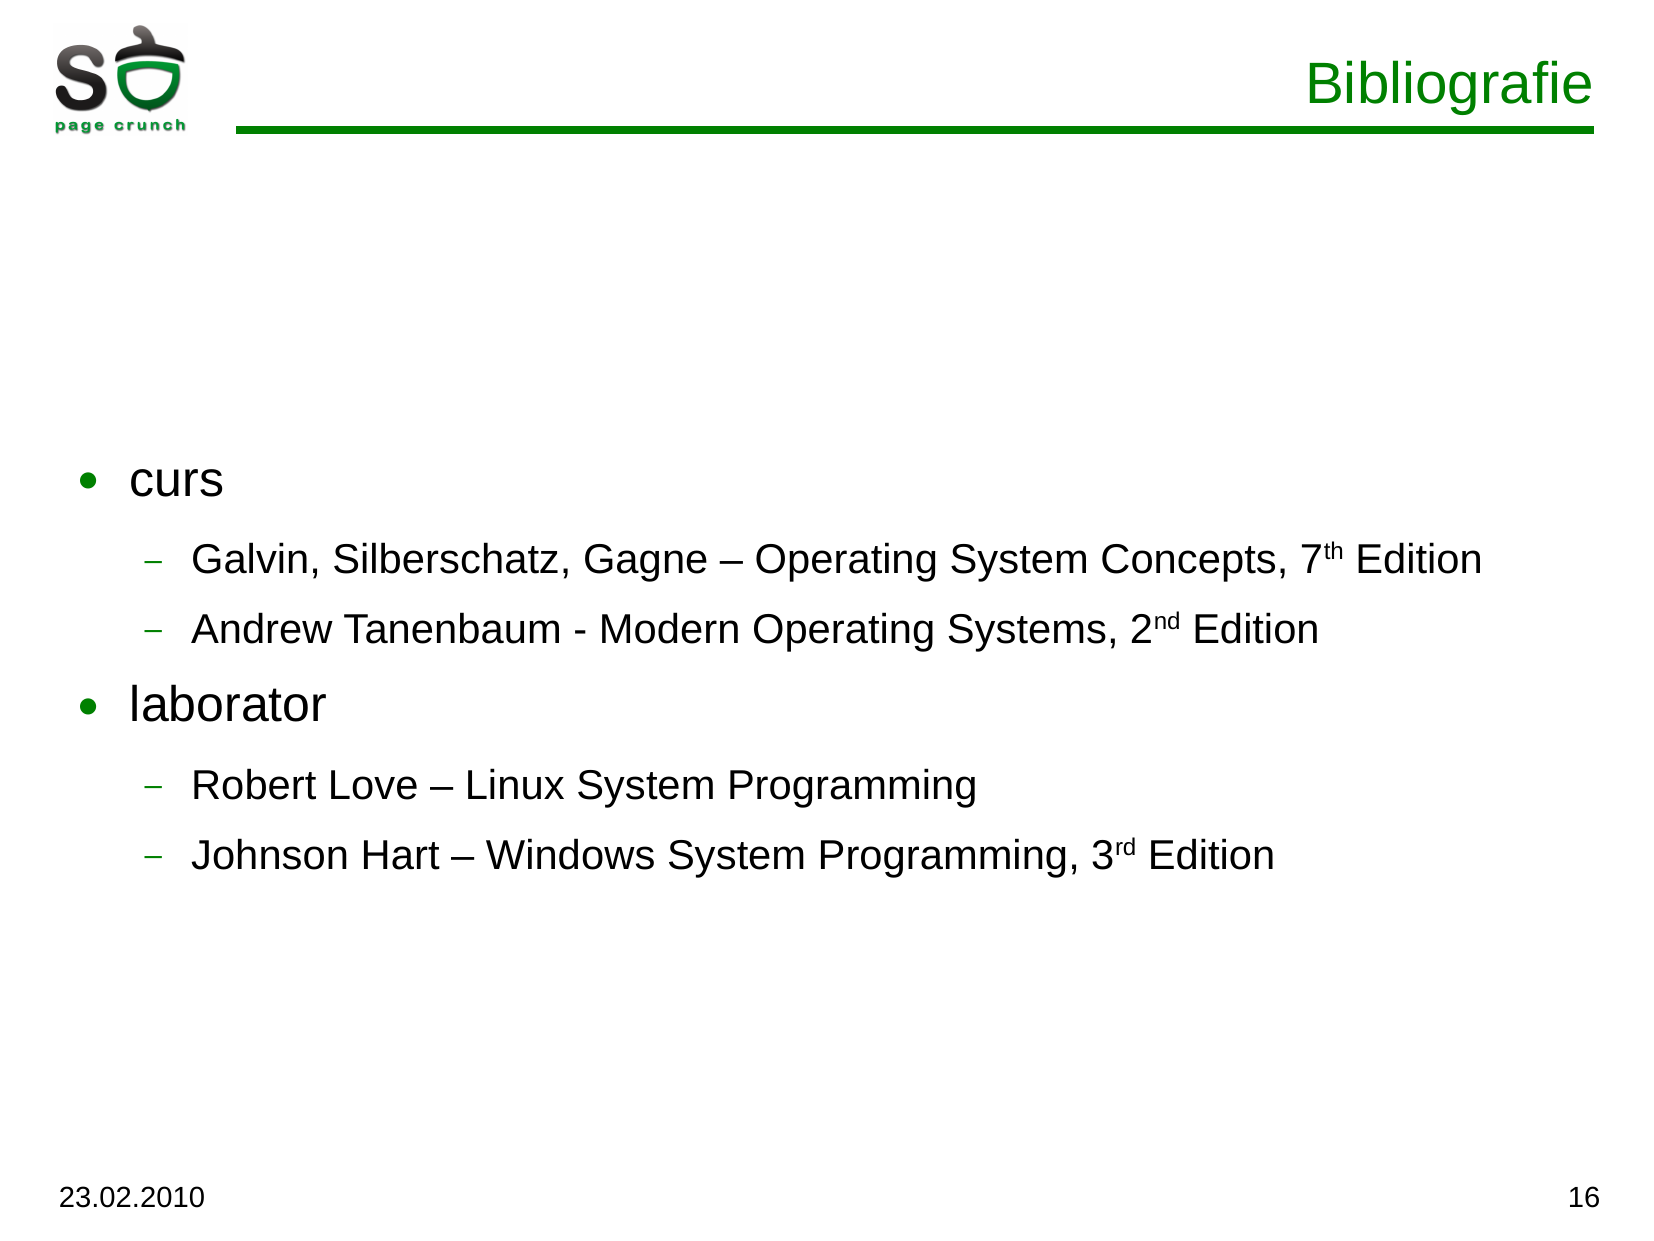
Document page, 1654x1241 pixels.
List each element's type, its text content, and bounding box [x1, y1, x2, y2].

picture [53, 23, 188, 136]
title Bibliografie [236, 51, 1595, 117]
list curs Galvin, Silberschatz, Gagne – Operating System Concepts, 7th Edition Andrew Tanenbaum - Modern Operating Systems, 2nd Edition laborator Robert Love – Linux System Programming Johnson Hart – Windows System Programming, 3rd Edition [59, 177, 1595, 1152]
